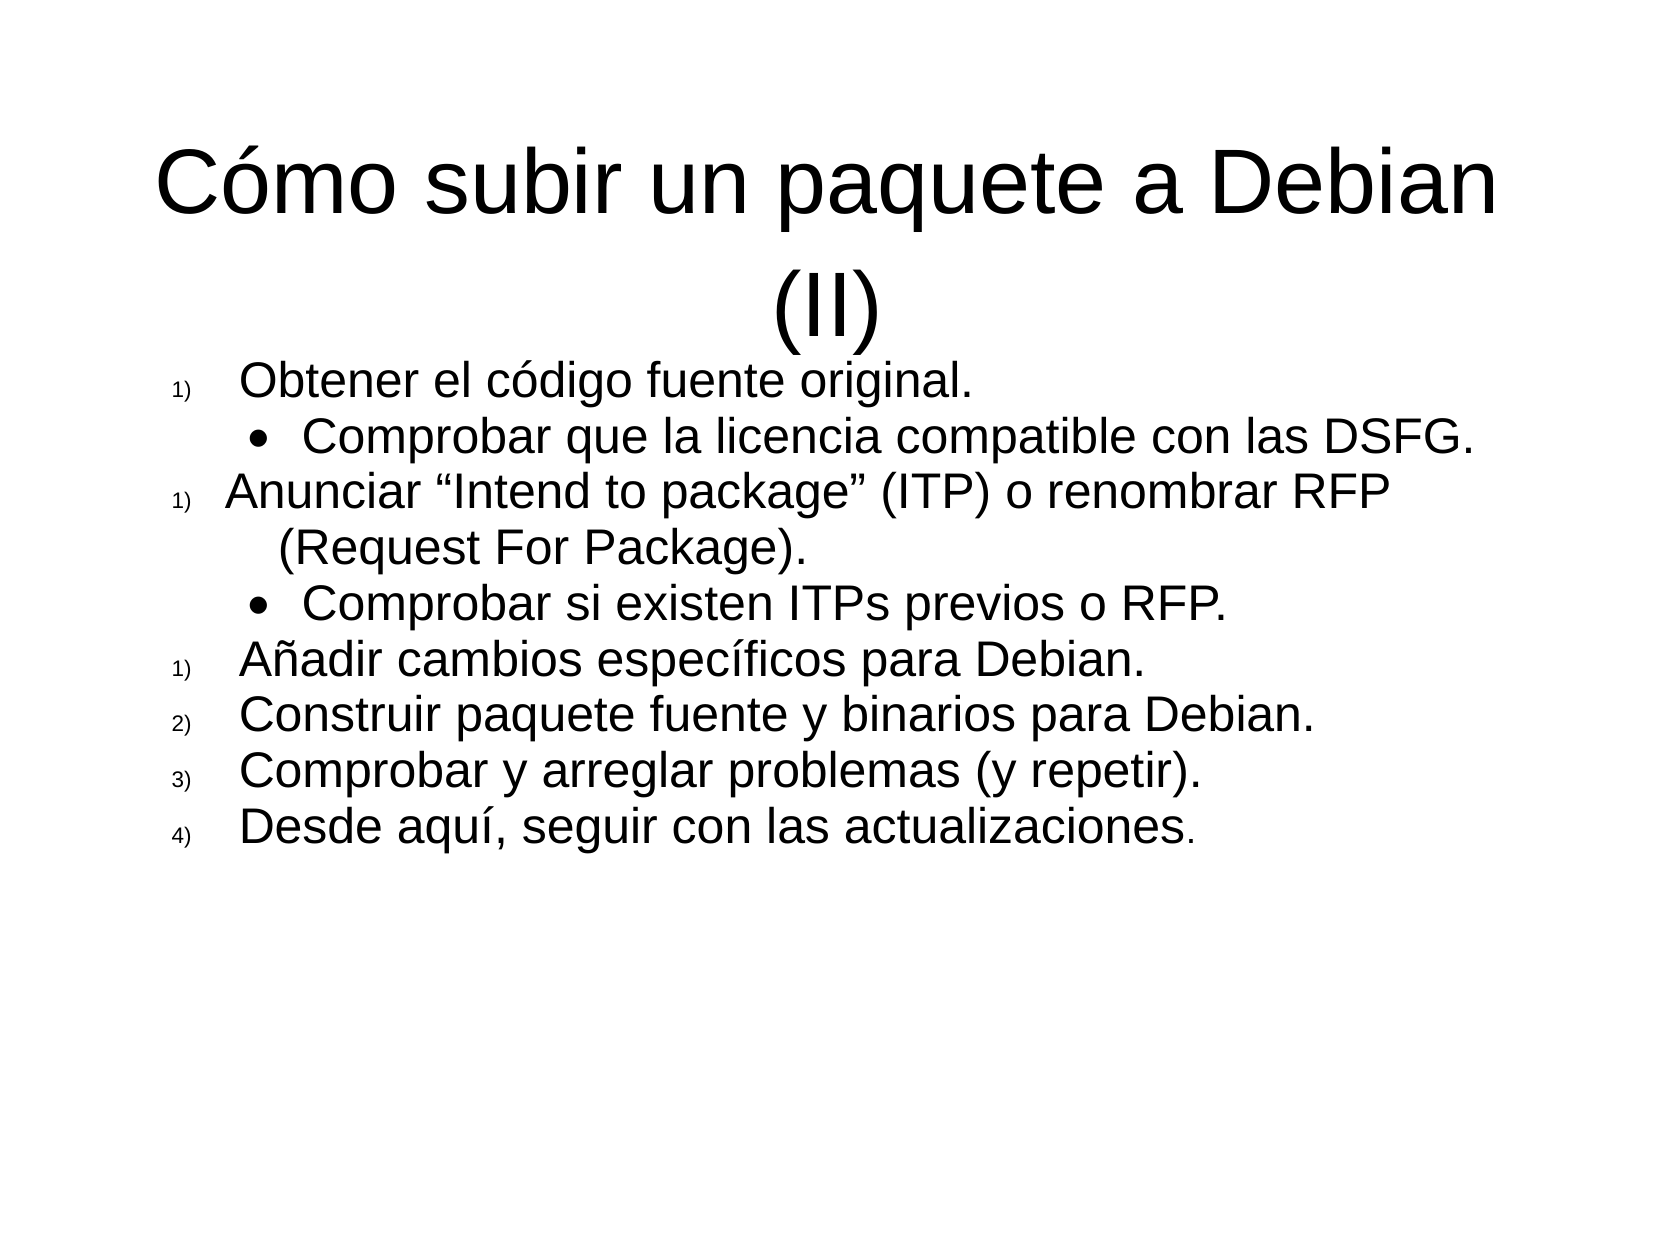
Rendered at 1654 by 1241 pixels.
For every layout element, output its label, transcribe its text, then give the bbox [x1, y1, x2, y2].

list Obtener el código fuente original. Comprobar que la licencia compatible con las DSFG. Anunciar “Intend to package” (ITP) o renombrar RFP (Request For Package). Comprobar si existen ITPs previos o RFP. Añadir cambios específicos para Debian. Construir paquete fuente y binarios para Debian. Comprobar y arreglar problemas (y repetir). Desde aquí, seguir con las actualizaciones. [121, 344, 1534, 1127]
title Cómo subir un paquete a Debian (II) [121, 102, 1534, 311]
